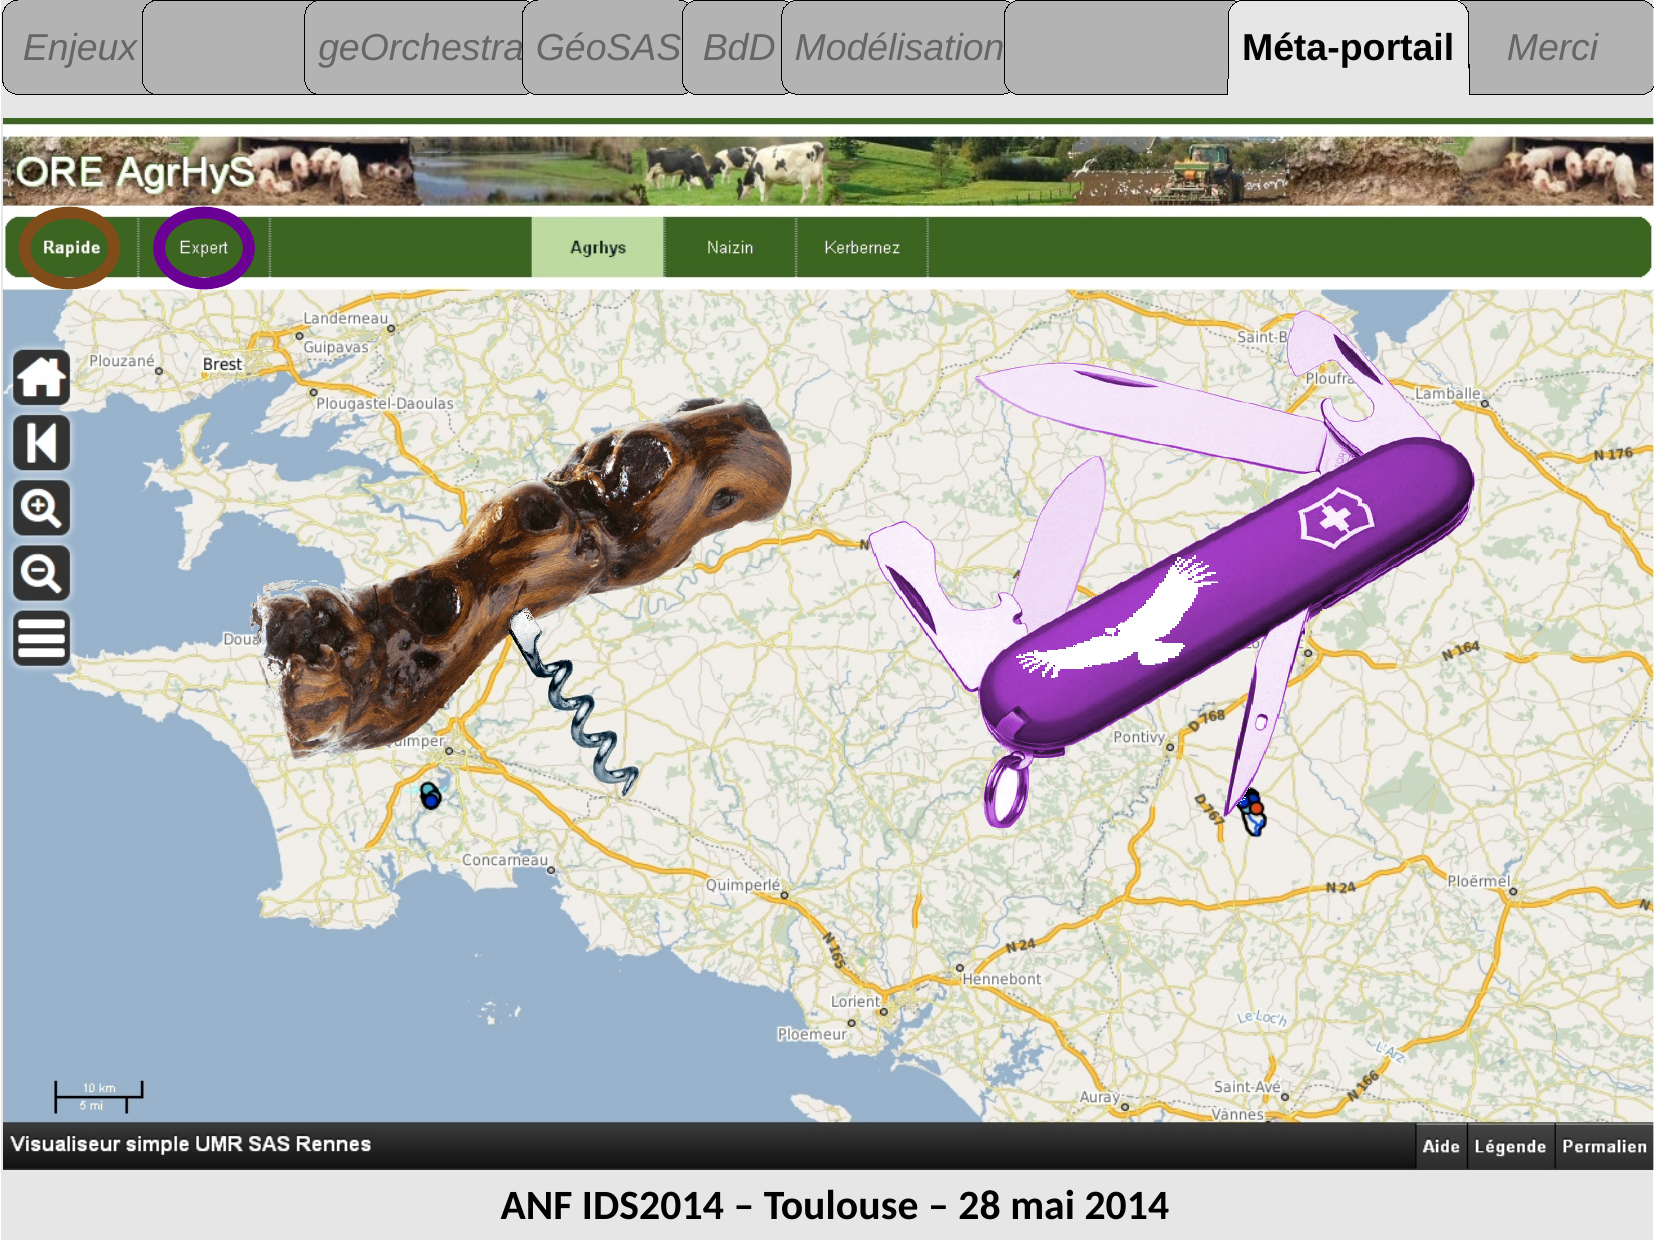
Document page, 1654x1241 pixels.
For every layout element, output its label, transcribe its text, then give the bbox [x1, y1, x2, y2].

text_box ANF IDS2014 – Toulouse – 28 mai 2014 [390, 1181, 1289, 1241]
text_box geOrchestra [304, 0, 530, 95]
picture [3, 118, 1654, 1170]
text_box GéoSAS [522, 0, 688, 95]
text_box [142, 0, 316, 95]
text_box [1004, 0, 1469, 109]
text_box Enjeux [2, 0, 153, 95]
text_box Merci [1459, 0, 1654, 95]
text_box [29, 174, 1617, 1138]
text_box Méta-portail [1228, 0, 1469, 68]
text_box Modélisation [781, 0, 1010, 95]
text_box [31, 219, 108, 277]
text_box BdD [682, 0, 789, 95]
